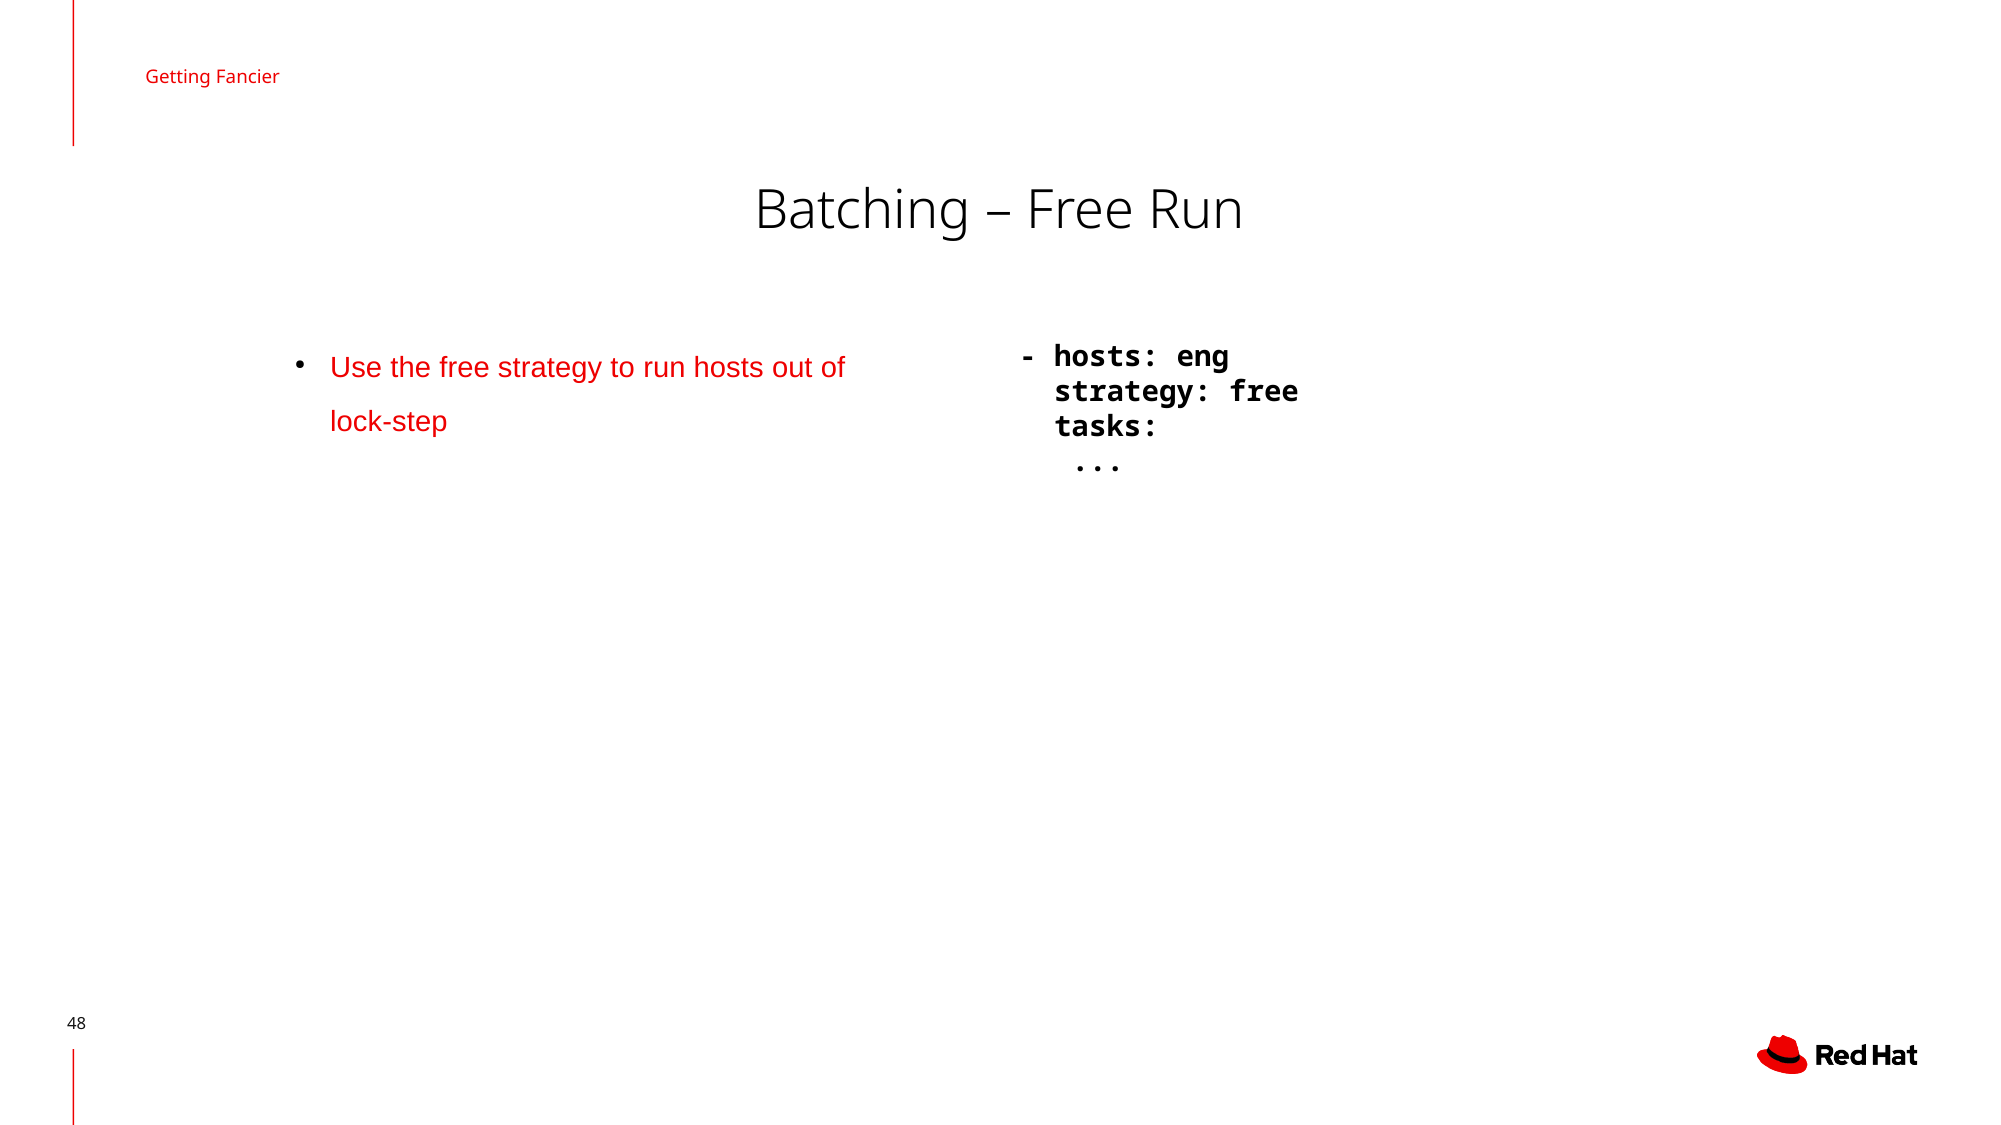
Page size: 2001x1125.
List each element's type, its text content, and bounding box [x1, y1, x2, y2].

picture [1757, 1035, 1918, 1074]
text_box Use the free strategy to run hosts out of lock-step [294, 329, 883, 568]
title Batching – Free Run [287, 155, 1713, 315]
subtitle Getting Fancier [73, 9, 918, 143]
text_box - hosts: eng strategy: free tasks: ... [1004, 330, 1758, 905]
